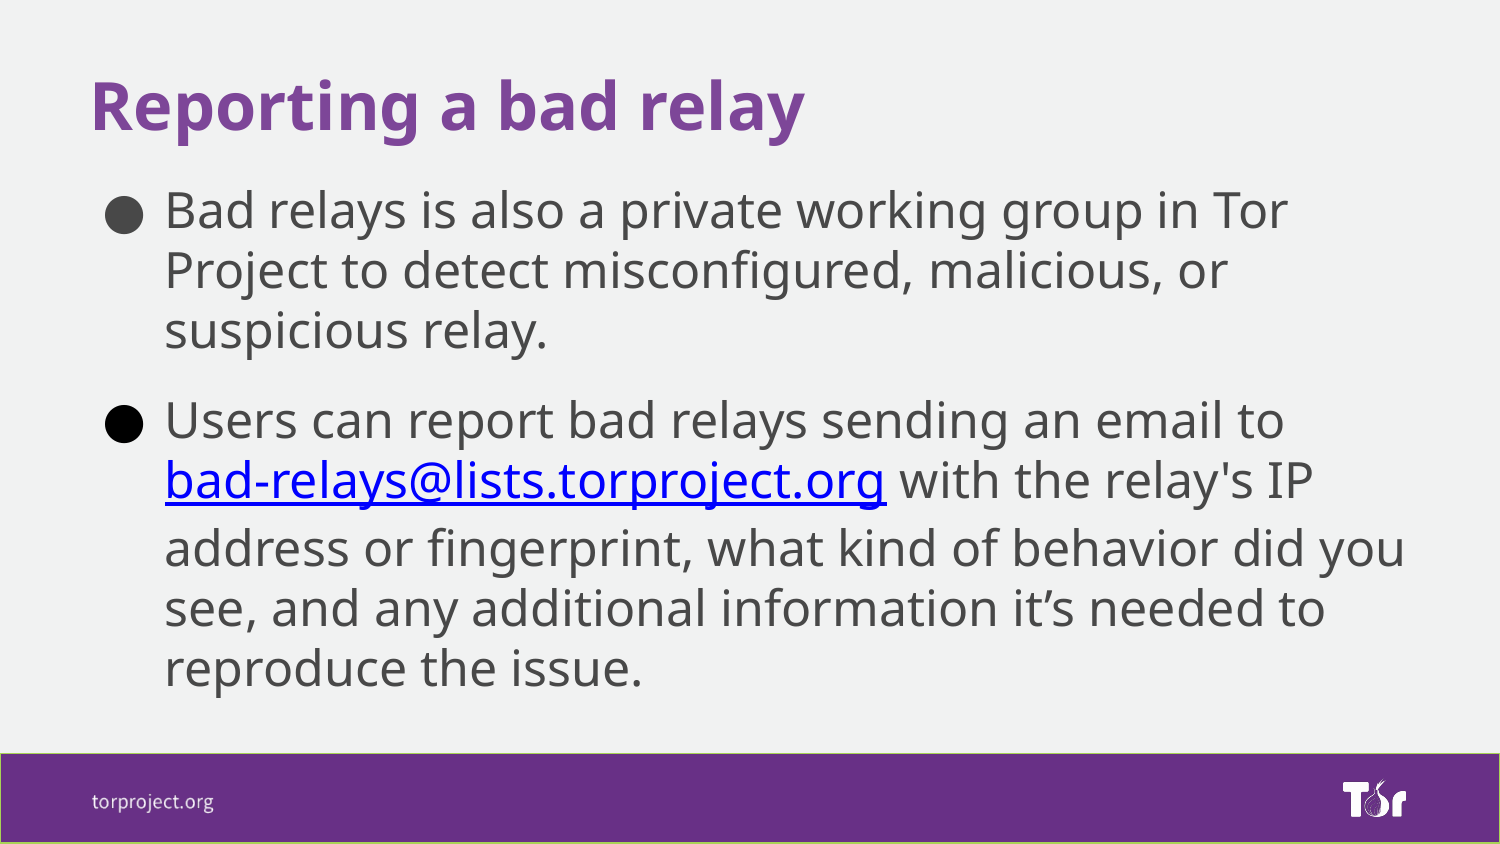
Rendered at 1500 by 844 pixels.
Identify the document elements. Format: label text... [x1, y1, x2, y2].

picture [1343, 778, 1406, 817]
picture [75, 780, 604, 821]
text_box Reporting a bad relay [75, 33, 1425, 171]
text_box Bad relays is also a private working group in Tor Project to detect misconfigured, malicious, or suspicious relay. Users can report bad relays sending an email to bad-relays@lists.torproject.org with the relay's IP address or fingerprint, what kind of behavior did you see, and any additional information it’s needed to reproduce the issue. [75, 171, 1425, 728]
